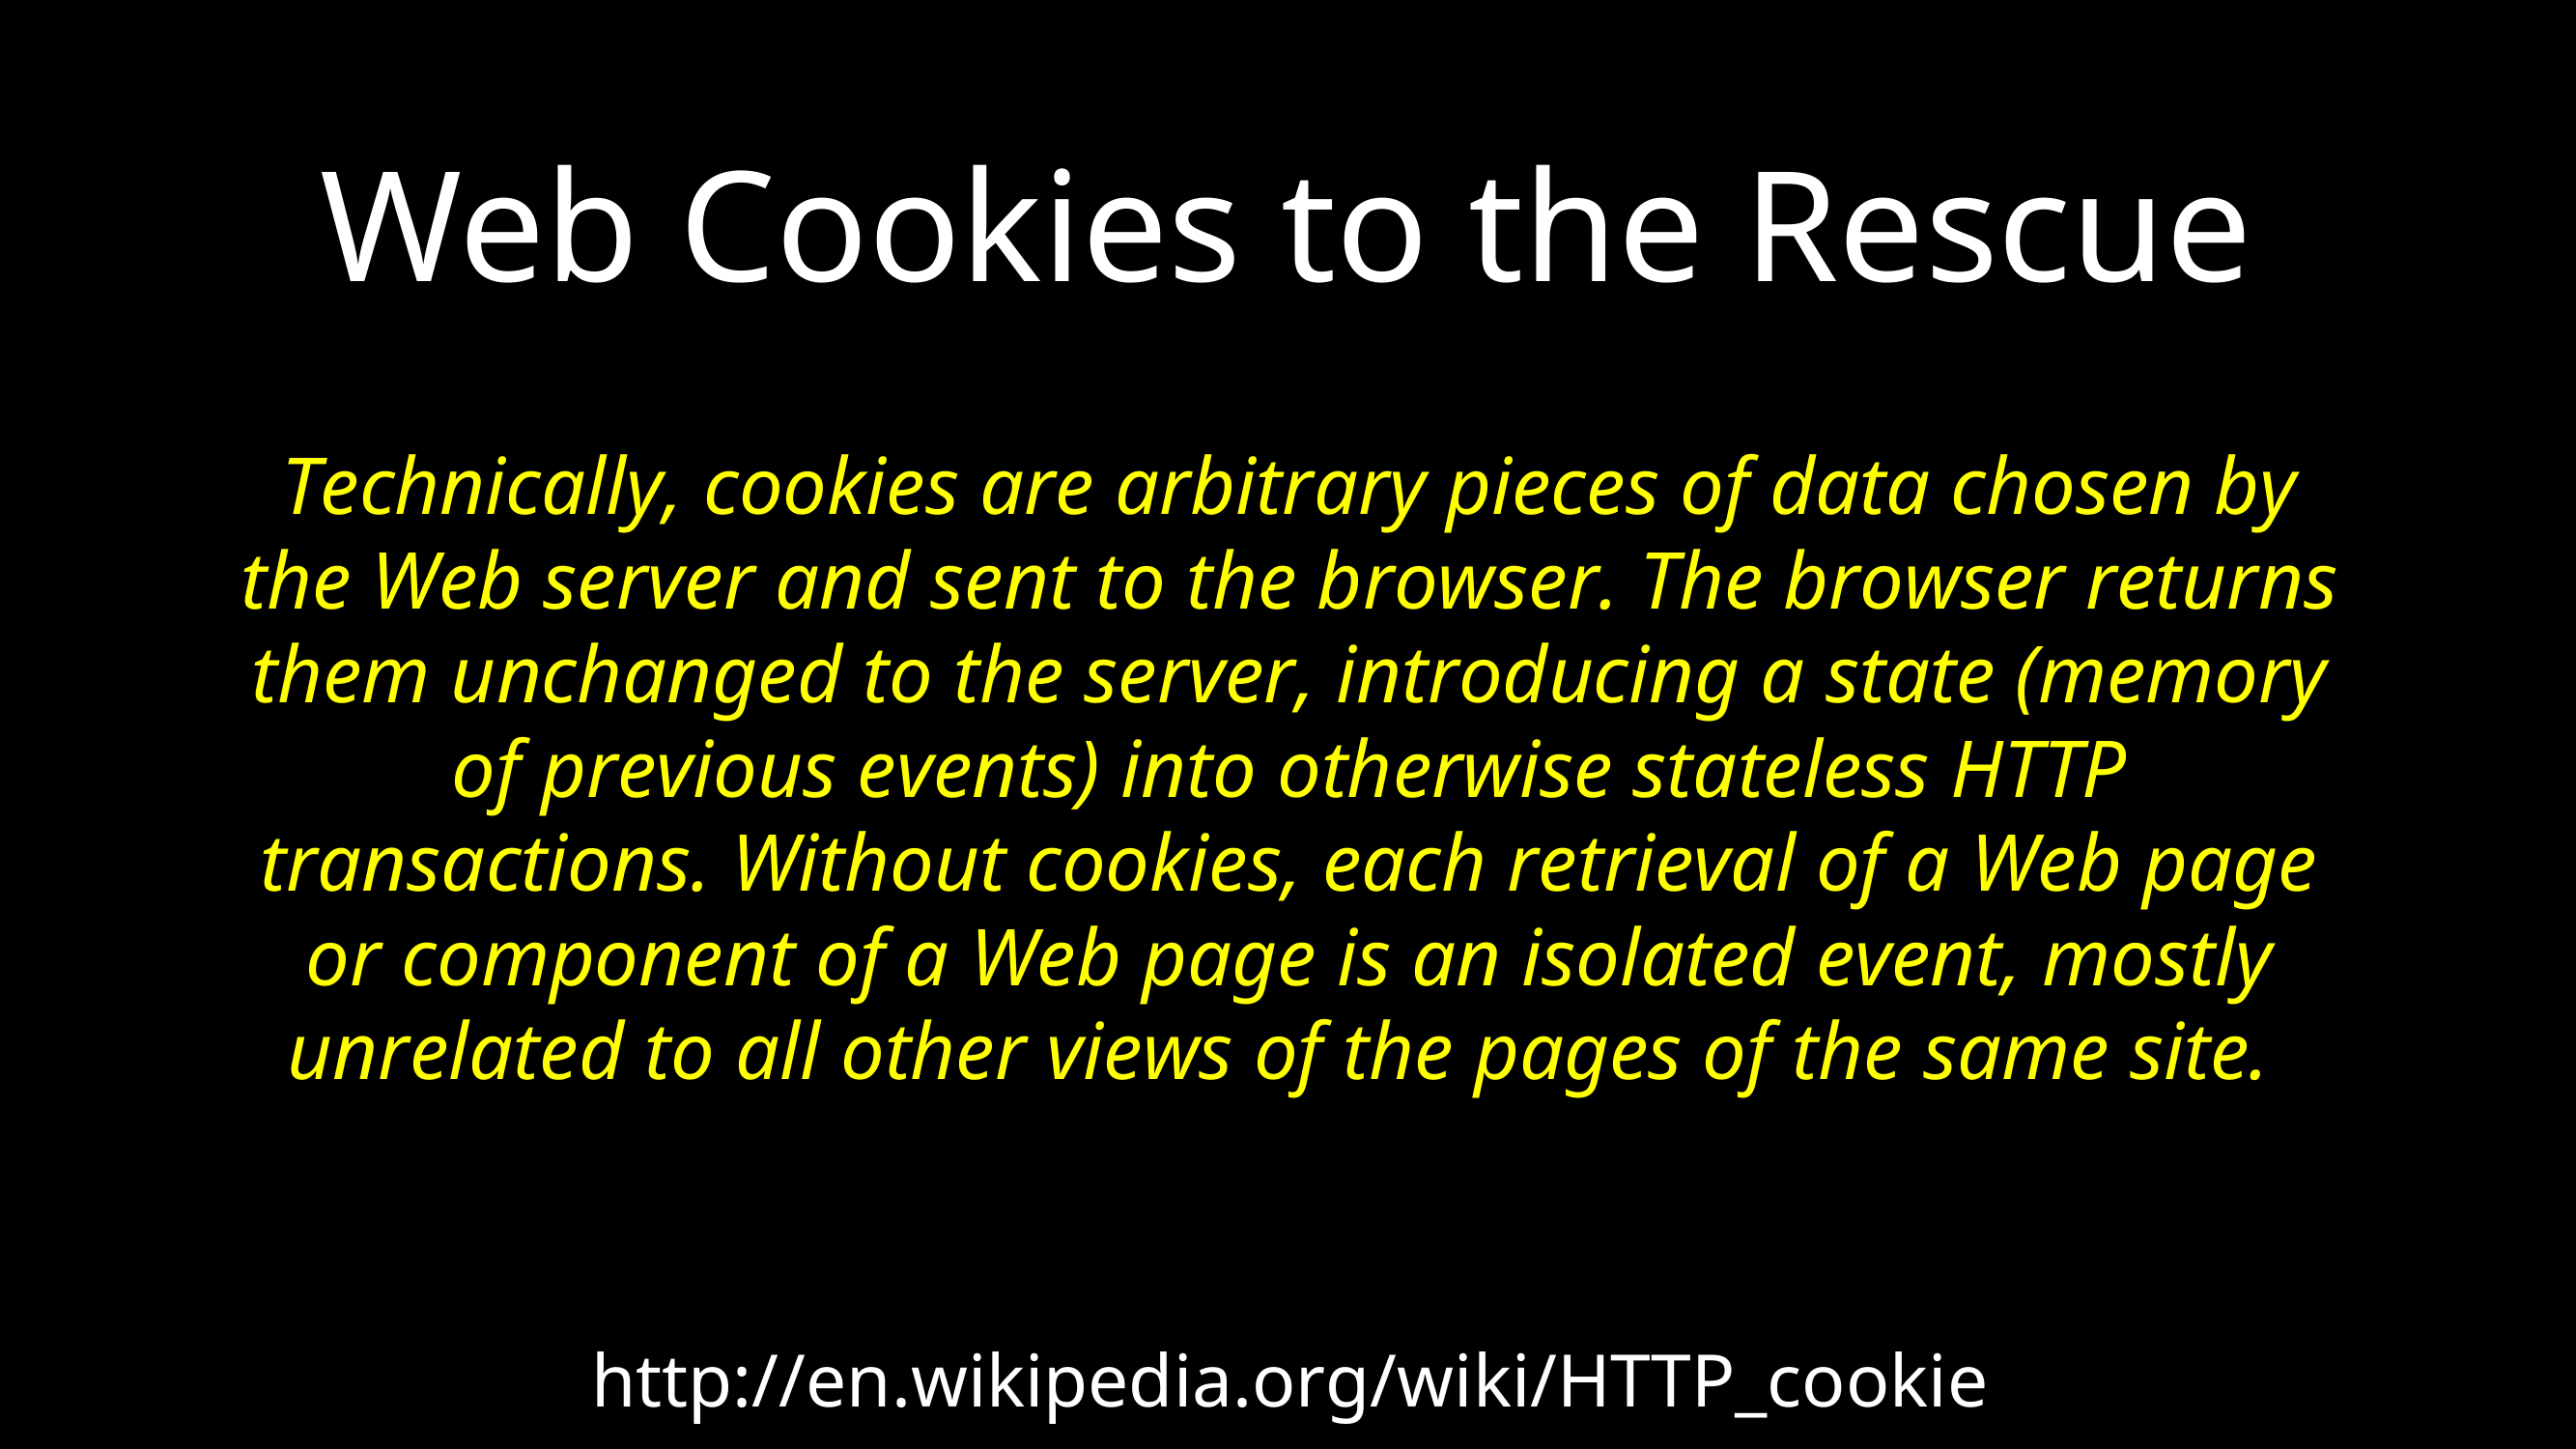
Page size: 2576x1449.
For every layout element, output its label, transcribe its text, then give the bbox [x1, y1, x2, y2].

text_box Technically, cookies are arbitrary pieces of data chosen by the Web server and sent to the browser. The browser returns them unchanged to the server, introducing a state (memory of previous events) into otherwise stateless HTTP transactions. Without cookies, each retrieval of a Web page or component of a Web page is an isolated event, mostly unrelated to all other views of the pages of the same site. [231, 492, 2349, 1040]
title Web Cookies to the Rescue [183, 38, 2392, 403]
text_box http://en.wikipedia.org/wiki/HTTP_cookie [591, 1333, 1990, 1422]
